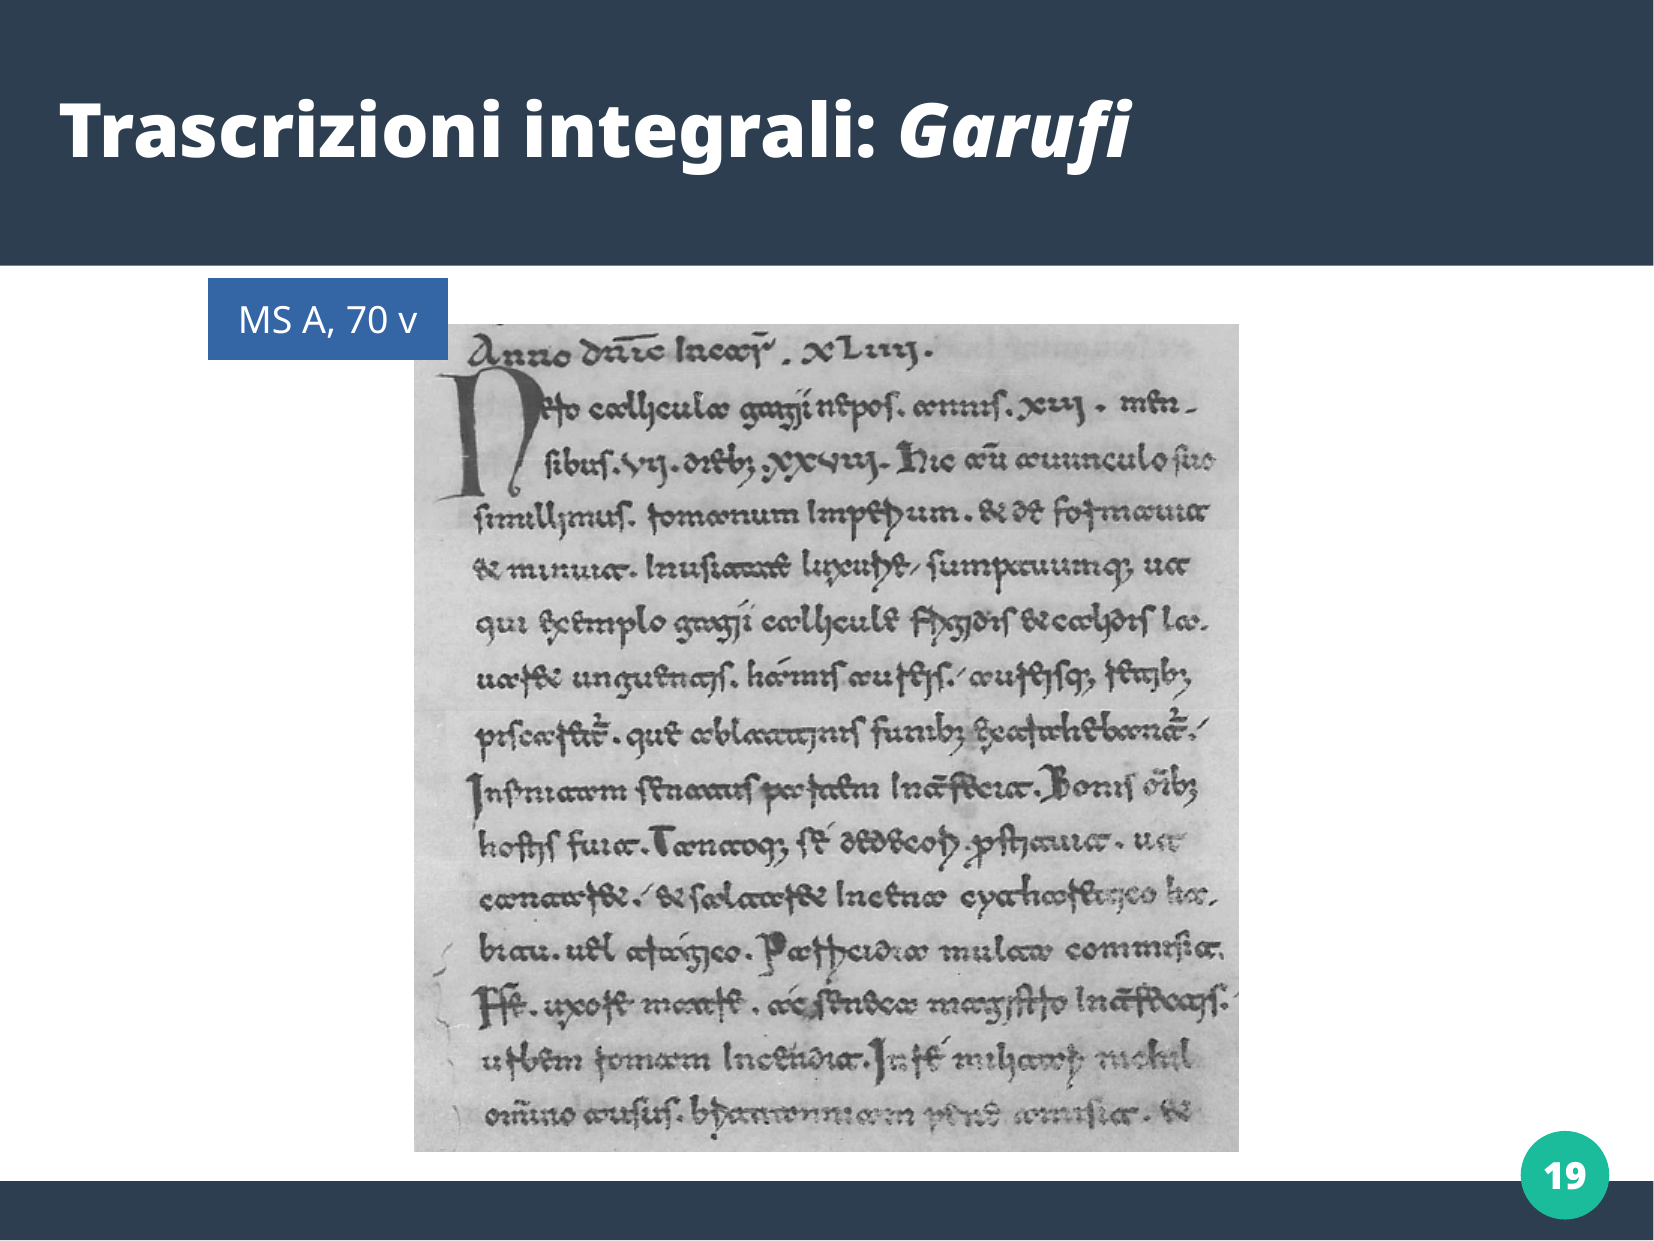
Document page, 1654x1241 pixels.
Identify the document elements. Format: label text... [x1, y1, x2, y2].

text_box MS A, 70 v [208, 278, 448, 360]
picture [414, 324, 1239, 1152]
title Trascrizioni integrali: Garufi [59, 49, 1595, 207]
